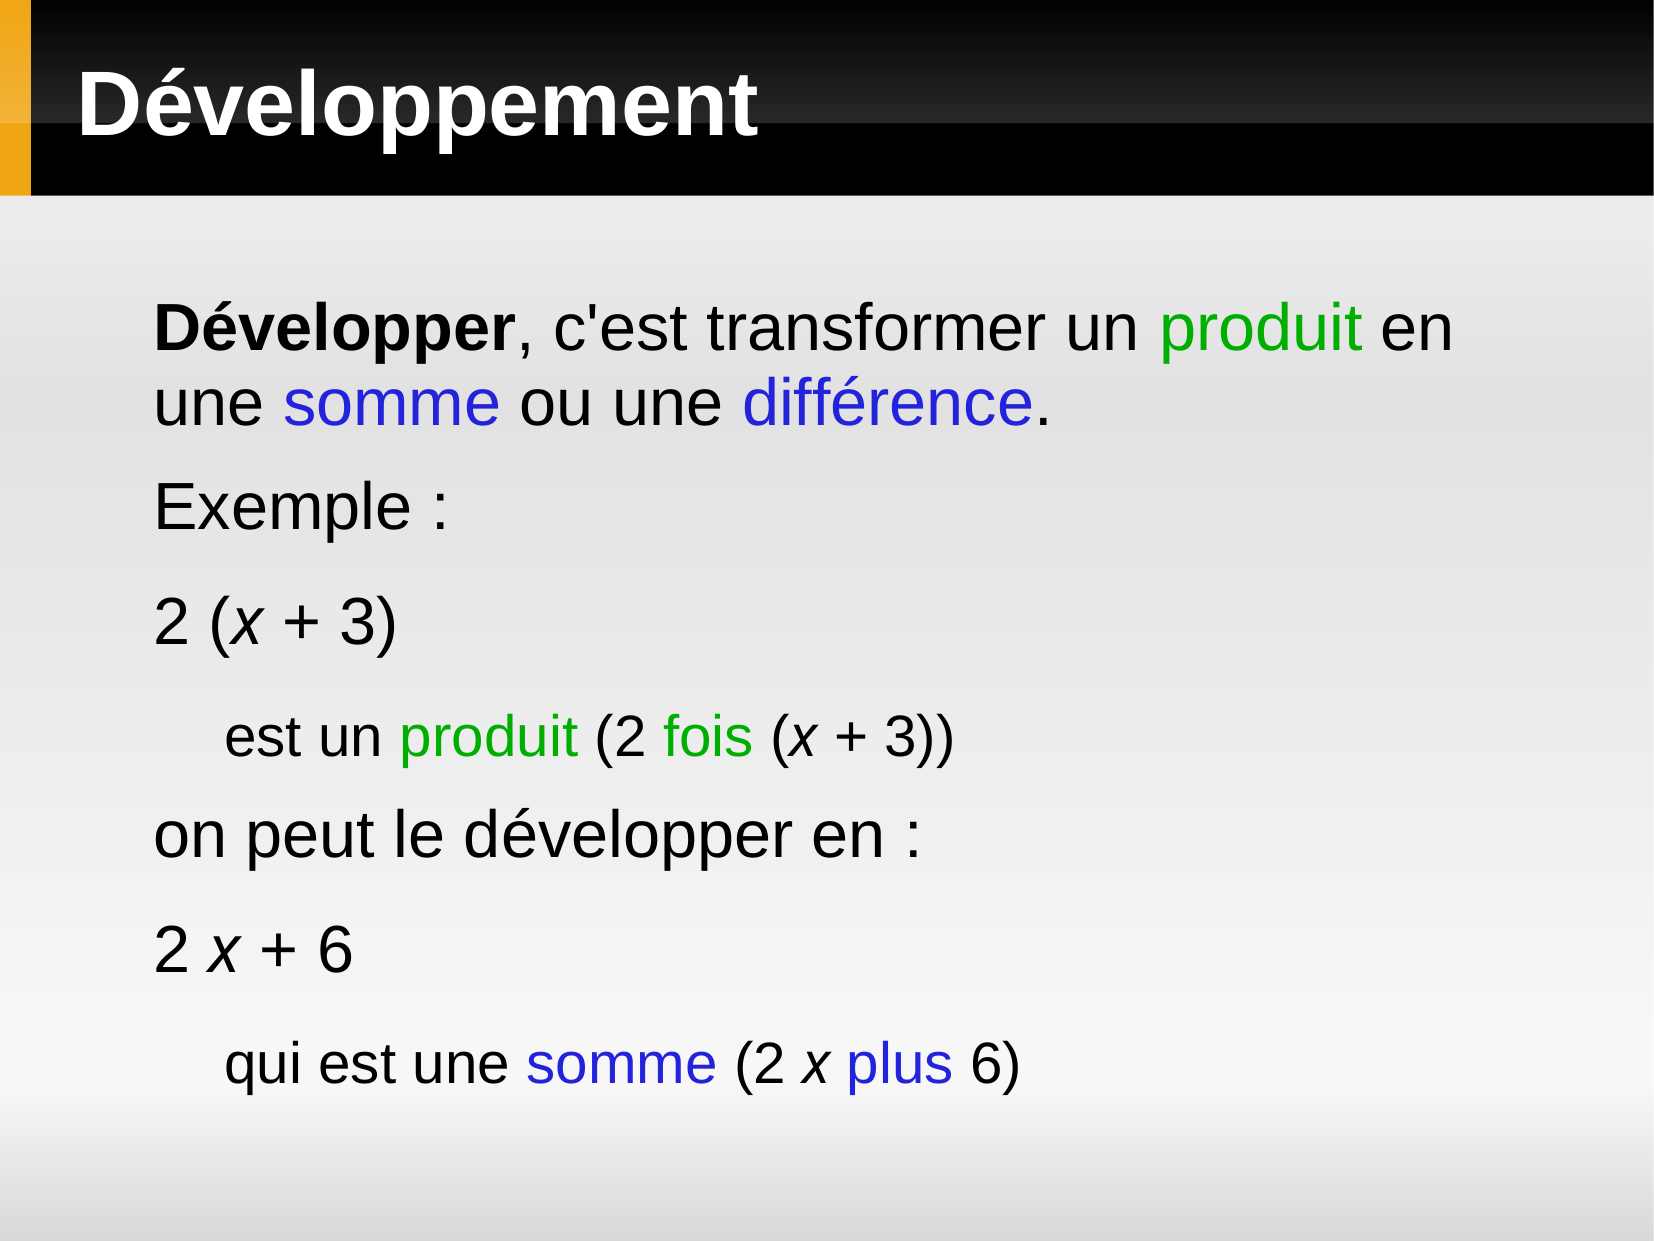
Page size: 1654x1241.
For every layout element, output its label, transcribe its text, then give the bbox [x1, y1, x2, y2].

list Développer, c'est transformer un produit en une somme ou une différence. Exemple : 2 (x + 3) est un produit (2 fois (x + 3)) on peut le développer en : 2 x + 6 qui est une somme (2 x plus 6) [82, 290, 1571, 1156]
picture [0, 0, 1654, 1241]
title Développement [76, 0, 1565, 208]
